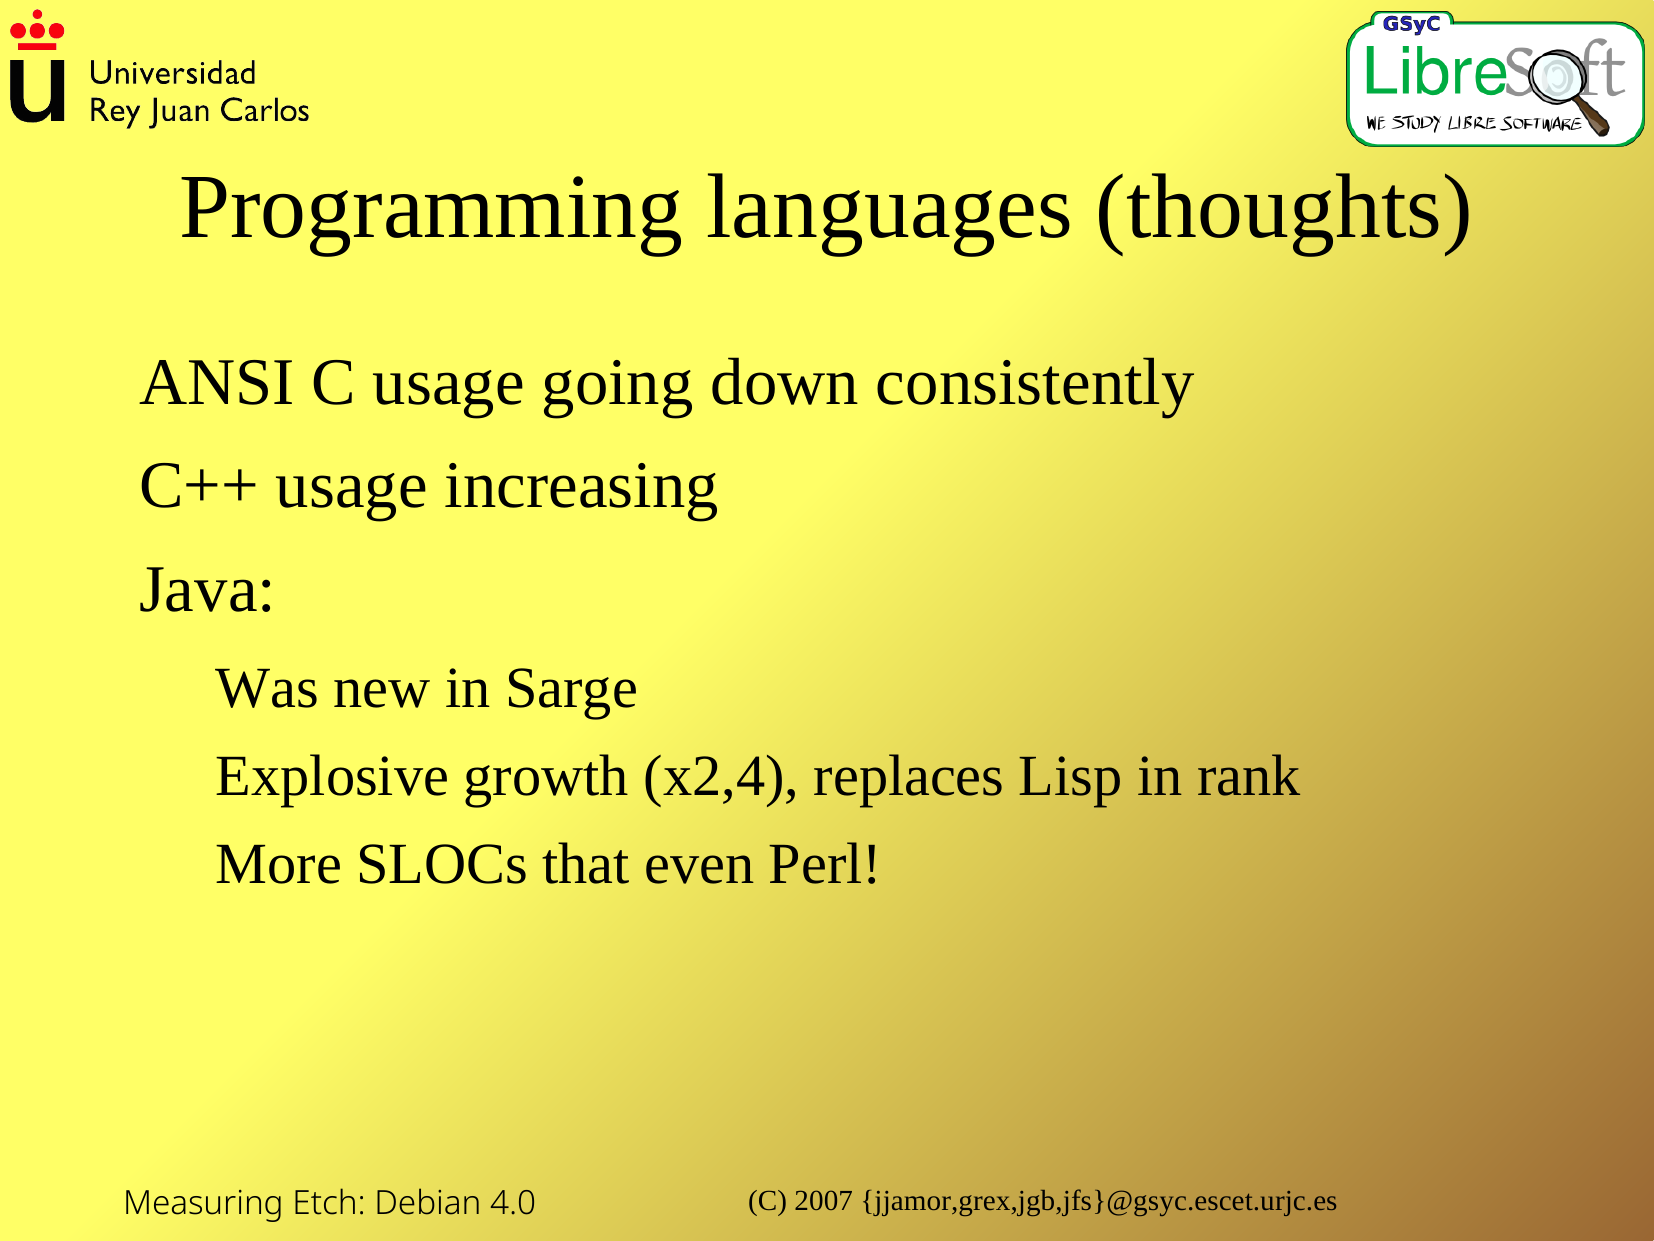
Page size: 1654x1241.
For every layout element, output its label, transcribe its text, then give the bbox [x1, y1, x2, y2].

picture [10, 9, 309, 129]
picture [1346, 11, 1645, 147]
list ANSI C usage going down consistently C++ usage increasing Java: Was new in Sarge Explosive growth (x2,4), replaces Lisp in rank More SLOCs that even Perl! [121, 344, 1534, 1127]
title Programming languages (thoughts) [121, 99, 1534, 314]
